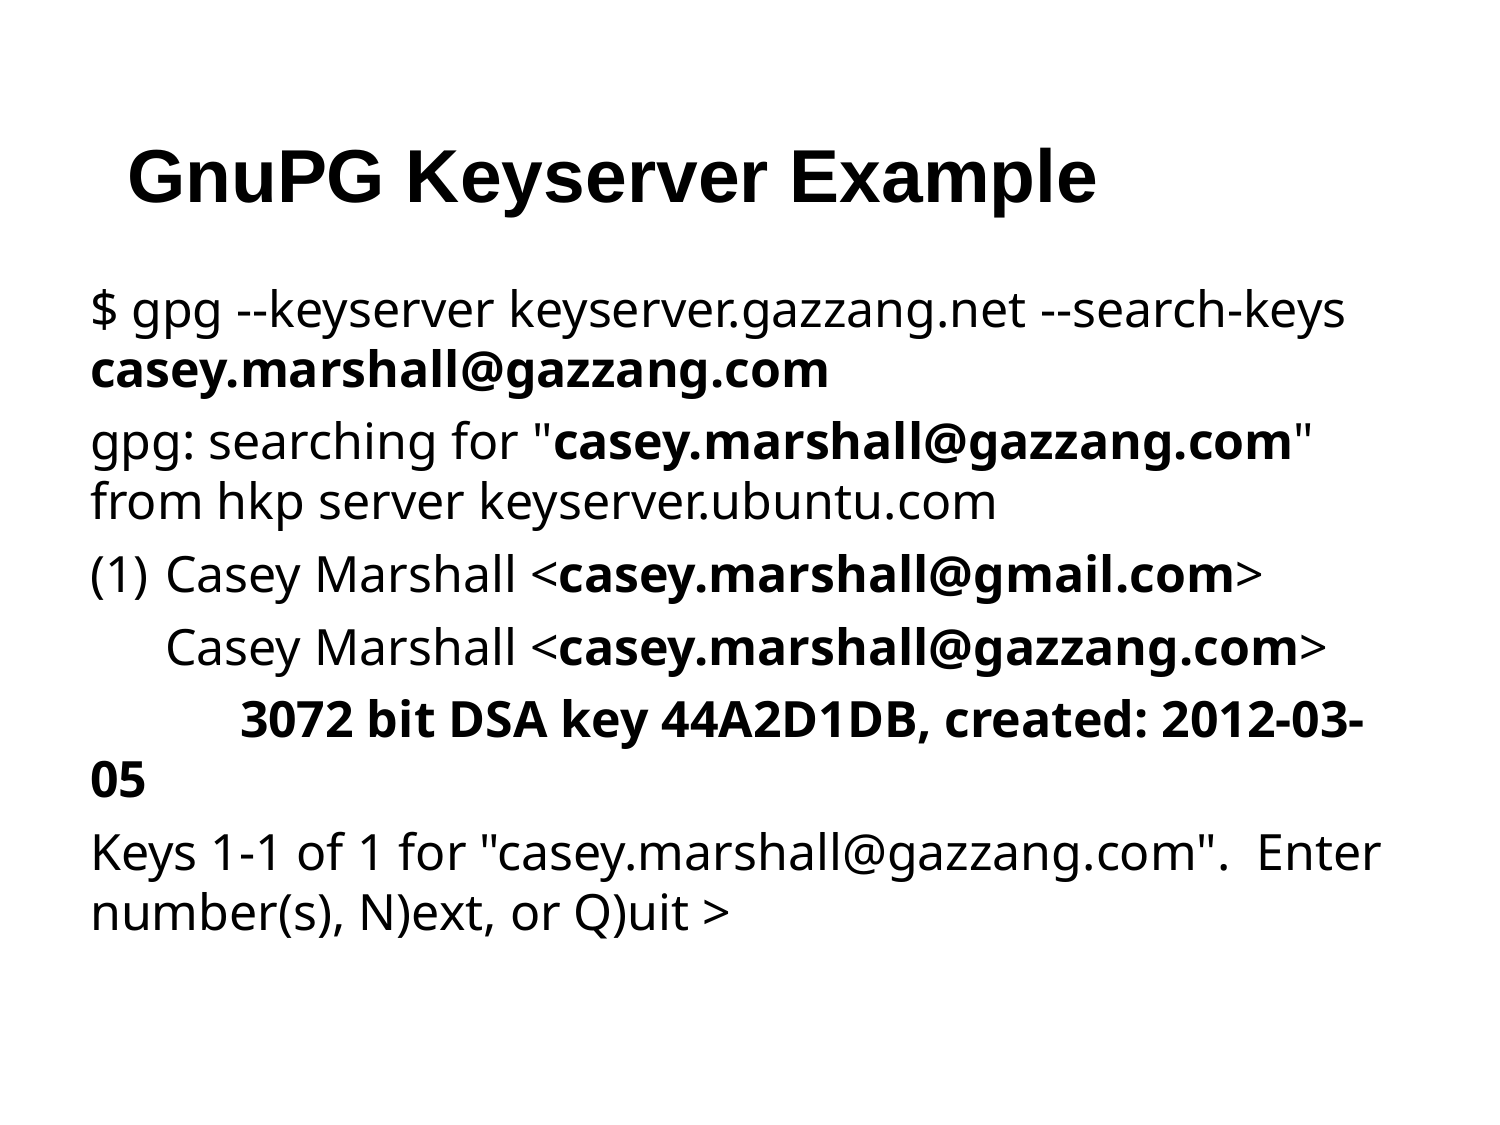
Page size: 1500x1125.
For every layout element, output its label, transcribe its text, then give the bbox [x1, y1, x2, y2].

title GnuPG Keyserver Example [75, 45, 1425, 233]
list $ gpg --keyserver keyserver.gazzang.net --search-keys casey.marshall@gazzang.com gpg: searching for "casey.marshall@gazzang.com" from hkp server keyserver.ubuntu.com (1) Casey Marshall <casey.marshall@gmail.com> Casey Marshall <casey.marshall@gazzang.com> 3072 bit DSA key 44A2D1DB, created: 2012-03-05 Keys 1-1 of 1 for "casey.marshall@gazzang.com". Enter number(s), N)ext, or Q)uit > [75, 262, 1425, 1078]
